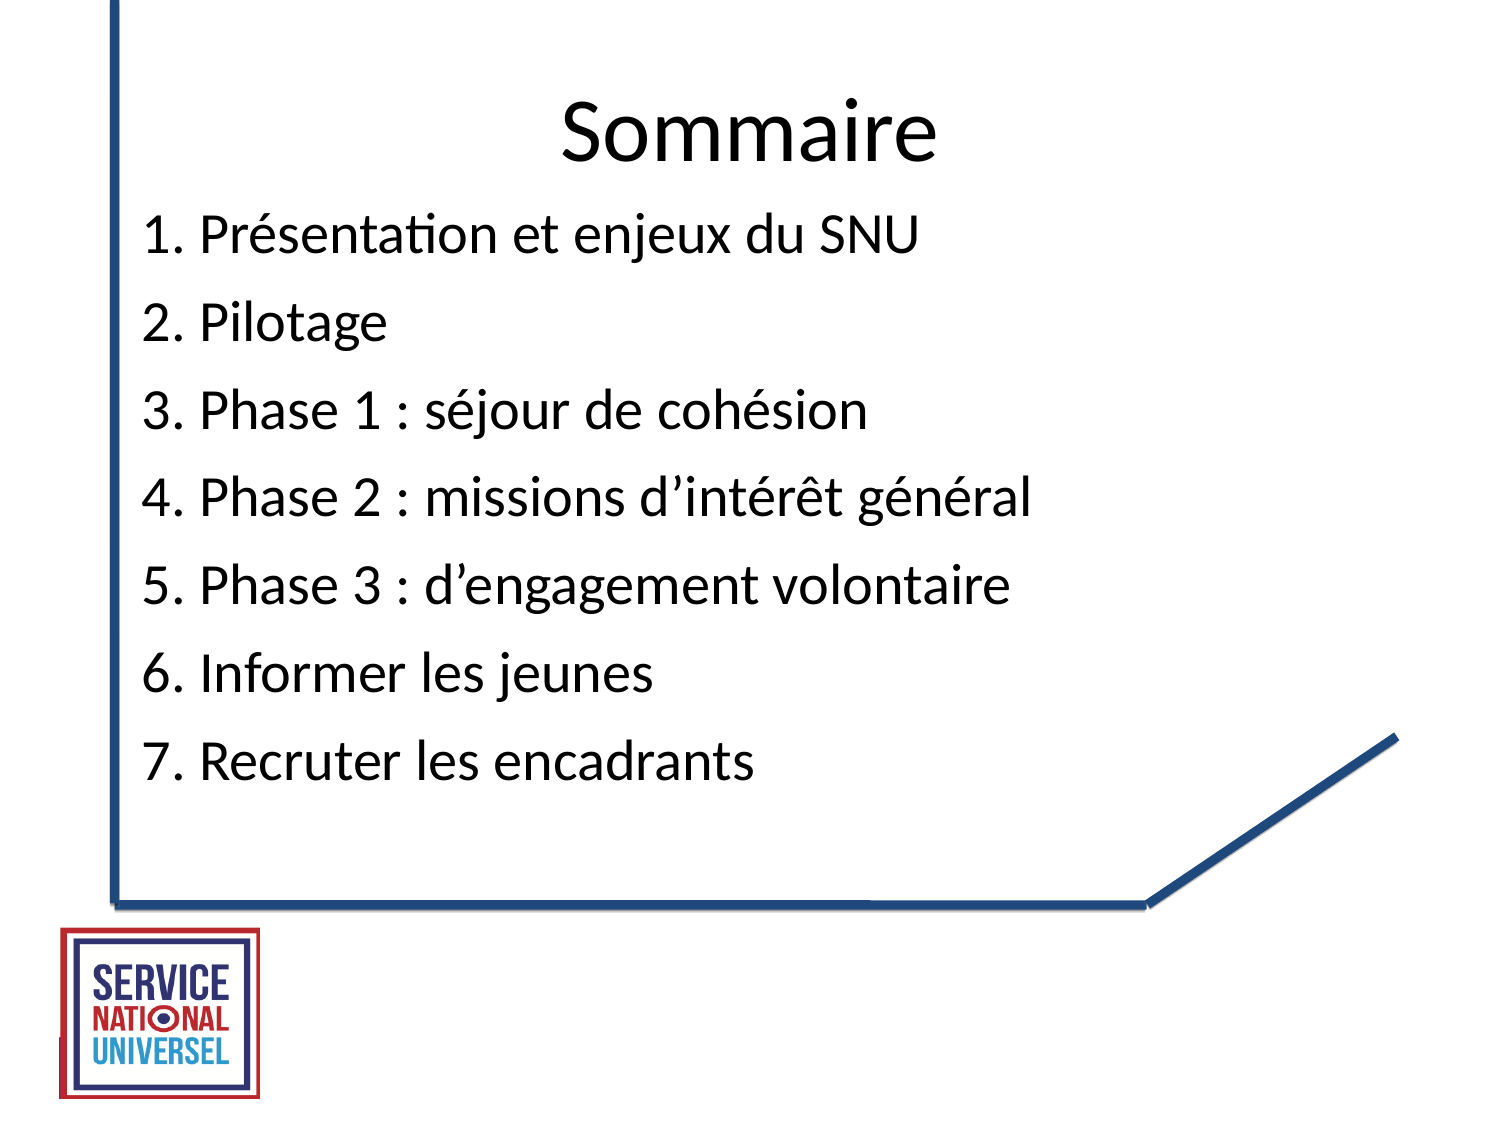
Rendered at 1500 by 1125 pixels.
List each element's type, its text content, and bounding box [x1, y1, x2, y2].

title Sommaire [75, 44, 1425, 233]
list 1. Présentation et enjeux du SNU 2. Pilotage 3. Phase 1 : séjour de cohésion 4. Phase 2 : missions d’intérêt général 5. Phase 3 : d’engagement volontaire 6. Informer les jeunes 7. Recruter les encadrants [141, 209, 1492, 863]
picture [59, 926, 260, 1099]
